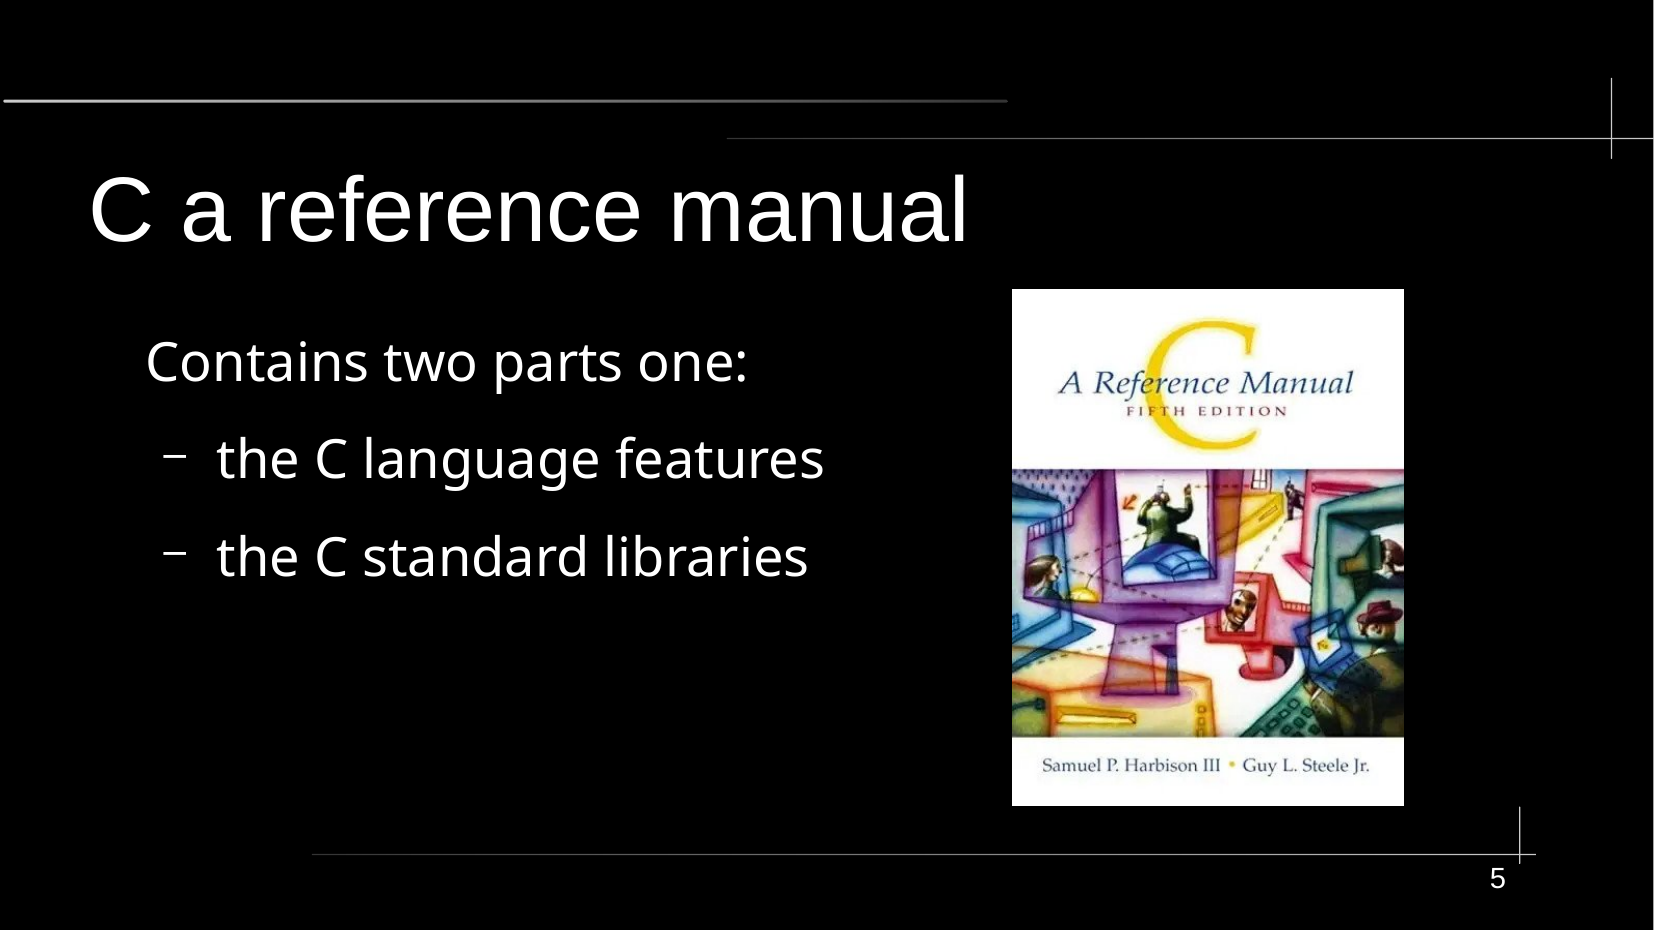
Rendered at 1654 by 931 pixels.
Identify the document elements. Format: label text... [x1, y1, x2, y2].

list Contains two parts one: the C language features the C standard libraries [75, 323, 976, 863]
title C a reference manual [88, 156, 1654, 263]
picture [1012, 289, 1404, 806]
